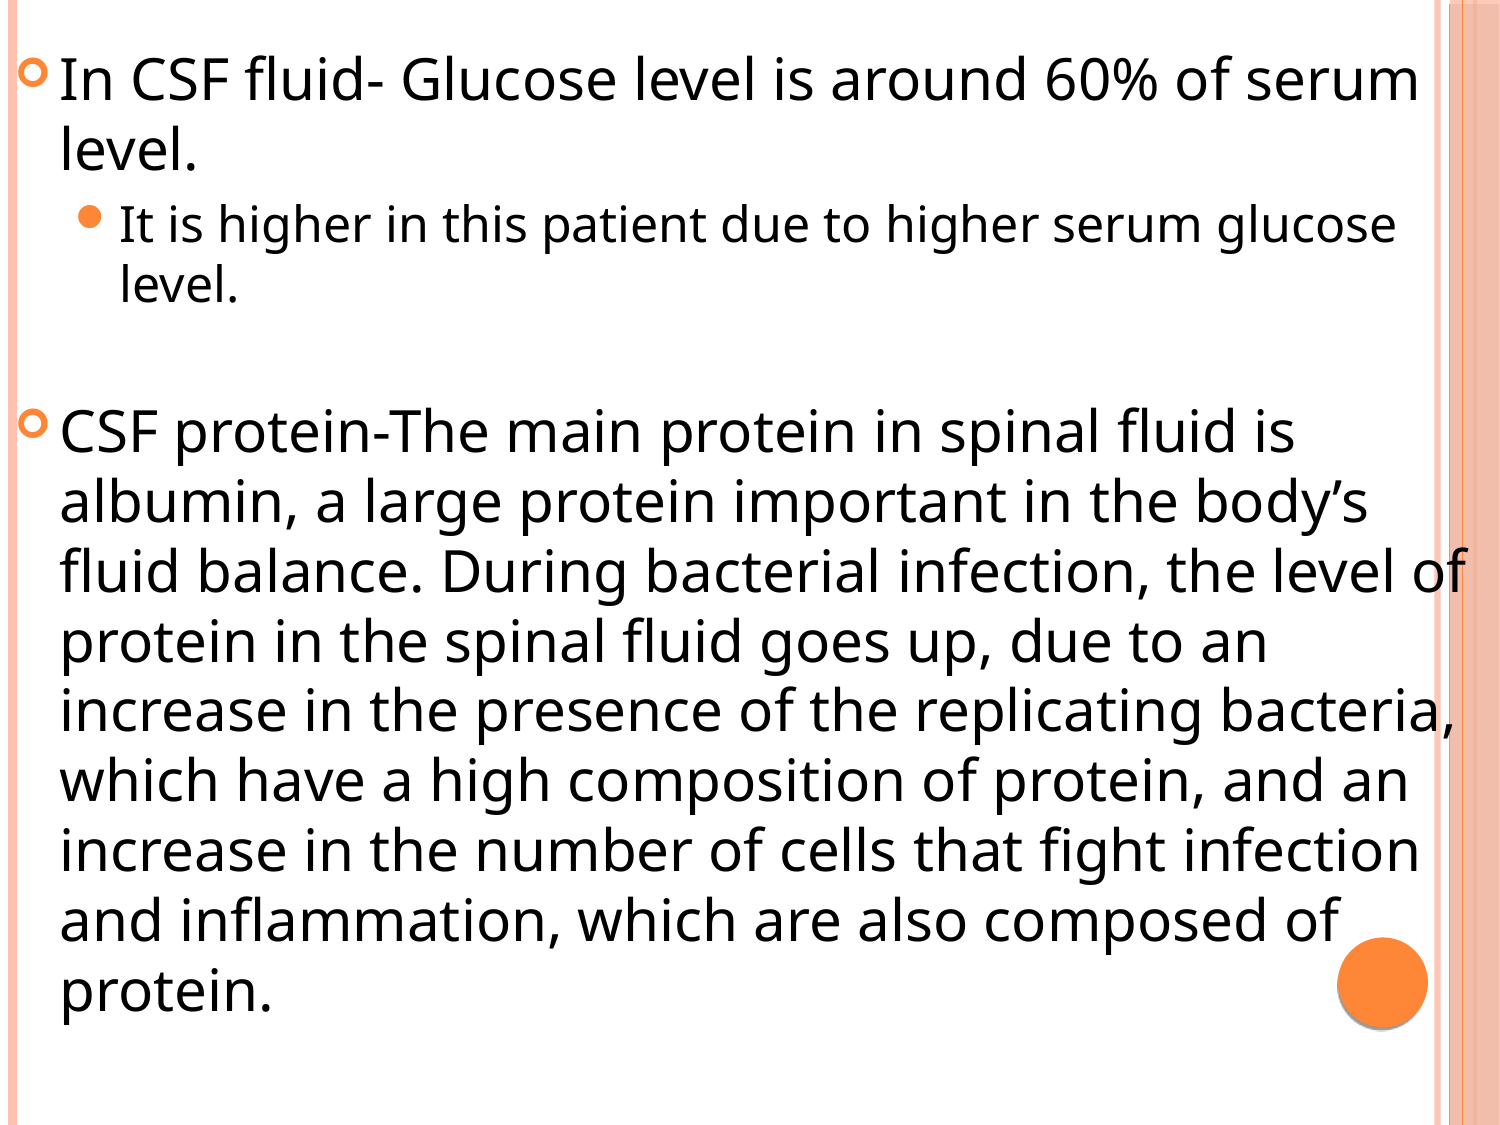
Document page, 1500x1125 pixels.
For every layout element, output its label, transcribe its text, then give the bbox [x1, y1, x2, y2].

list In CSF fluid- Glucose level is around 60% of serum level. It is higher in this patient due to higher serum glucose level. CSF protein-The main protein in spinal fluid is albumin, a large protein important in the body’s fluid balance. During bacterial infection, the level of protein in the spinal fluid goes up, due to an increase in the presence of the replicating bacteria, which have a high composition of protein, and an increase in the number of cells that fight infection and inflammation, which are also composed of protein. [0, 35, 1500, 1125]
